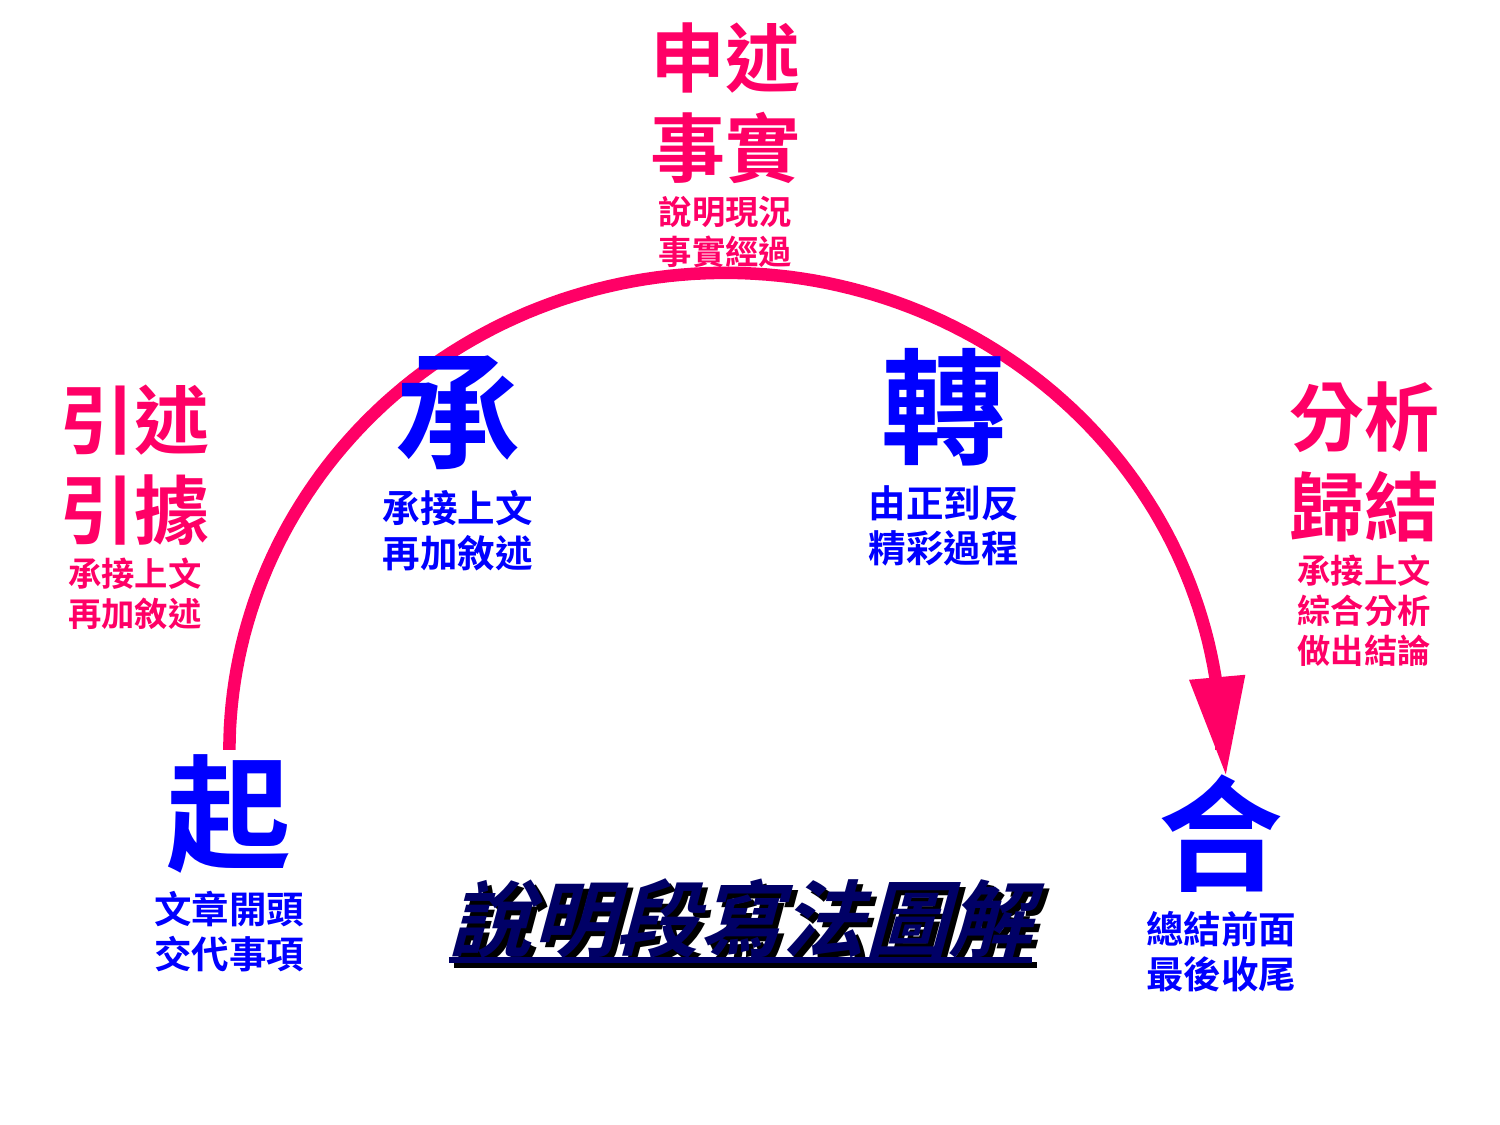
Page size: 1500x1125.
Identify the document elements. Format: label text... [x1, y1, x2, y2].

text_box 申述事實 說明現況 事實經過 [607, 4, 843, 264]
text_box 起 文章開頭 交代事項 [111, 726, 347, 986]
text_box 說明段寫法圖解 [434, 856, 1062, 978]
text_box 引述引據 承接上文 再加敘述 [17, 366, 253, 626]
text_box [135, 751, 1328, 1125]
text_box 分析歸結 承接上文 綜合分析 做出結論 [1246, 339, 1482, 702]
text_box 合 總結前面 最後收尾 [1103, 746, 1340, 1006]
text_box 承 承接上文 再加敘述 [340, 325, 576, 585]
text_box 轉 由正到反 精彩過程 [826, 320, 1062, 580]
text_box [1189, 674, 1246, 775]
